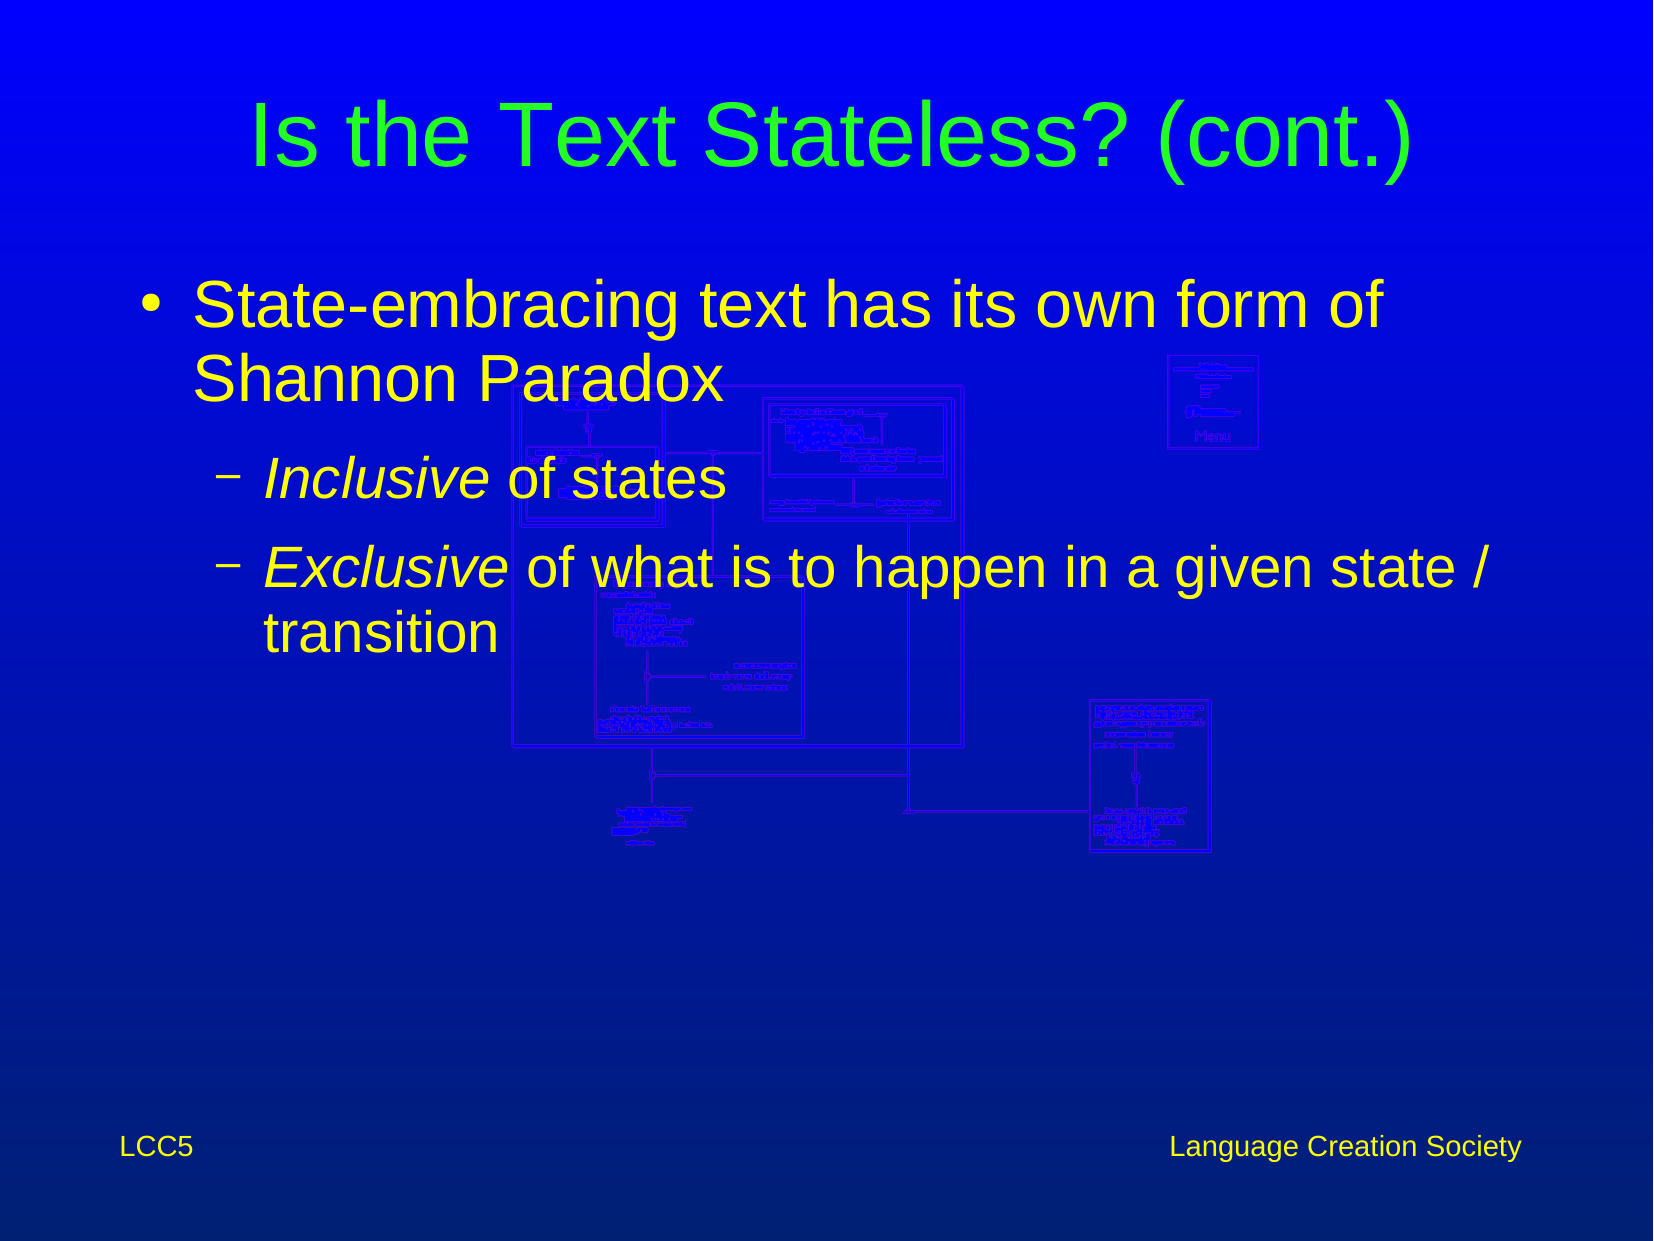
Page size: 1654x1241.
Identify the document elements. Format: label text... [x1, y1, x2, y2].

title Is the Text Stateless? (cont.) [126, 31, 1539, 239]
list State-embracing text has its own form of Shannon Paradox Inclusive of states Exclusive of what is to happen in a given state / transition [121, 266, 1534, 1121]
